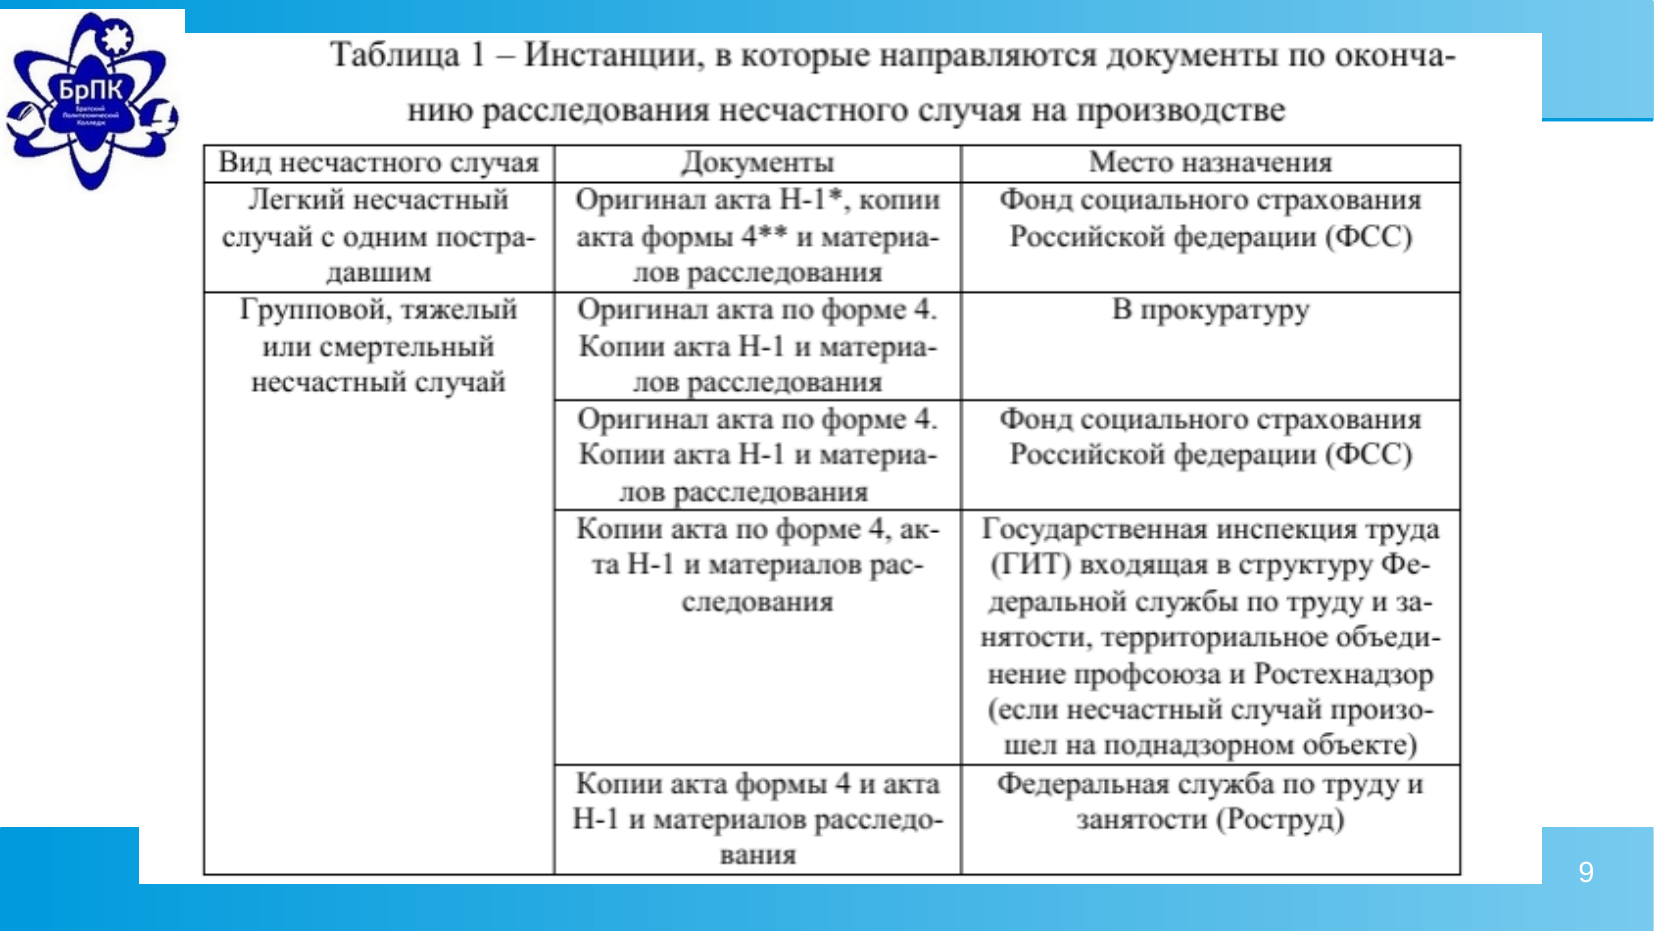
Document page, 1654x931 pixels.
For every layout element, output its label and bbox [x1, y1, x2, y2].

picture [0, 10, 1542, 884]
